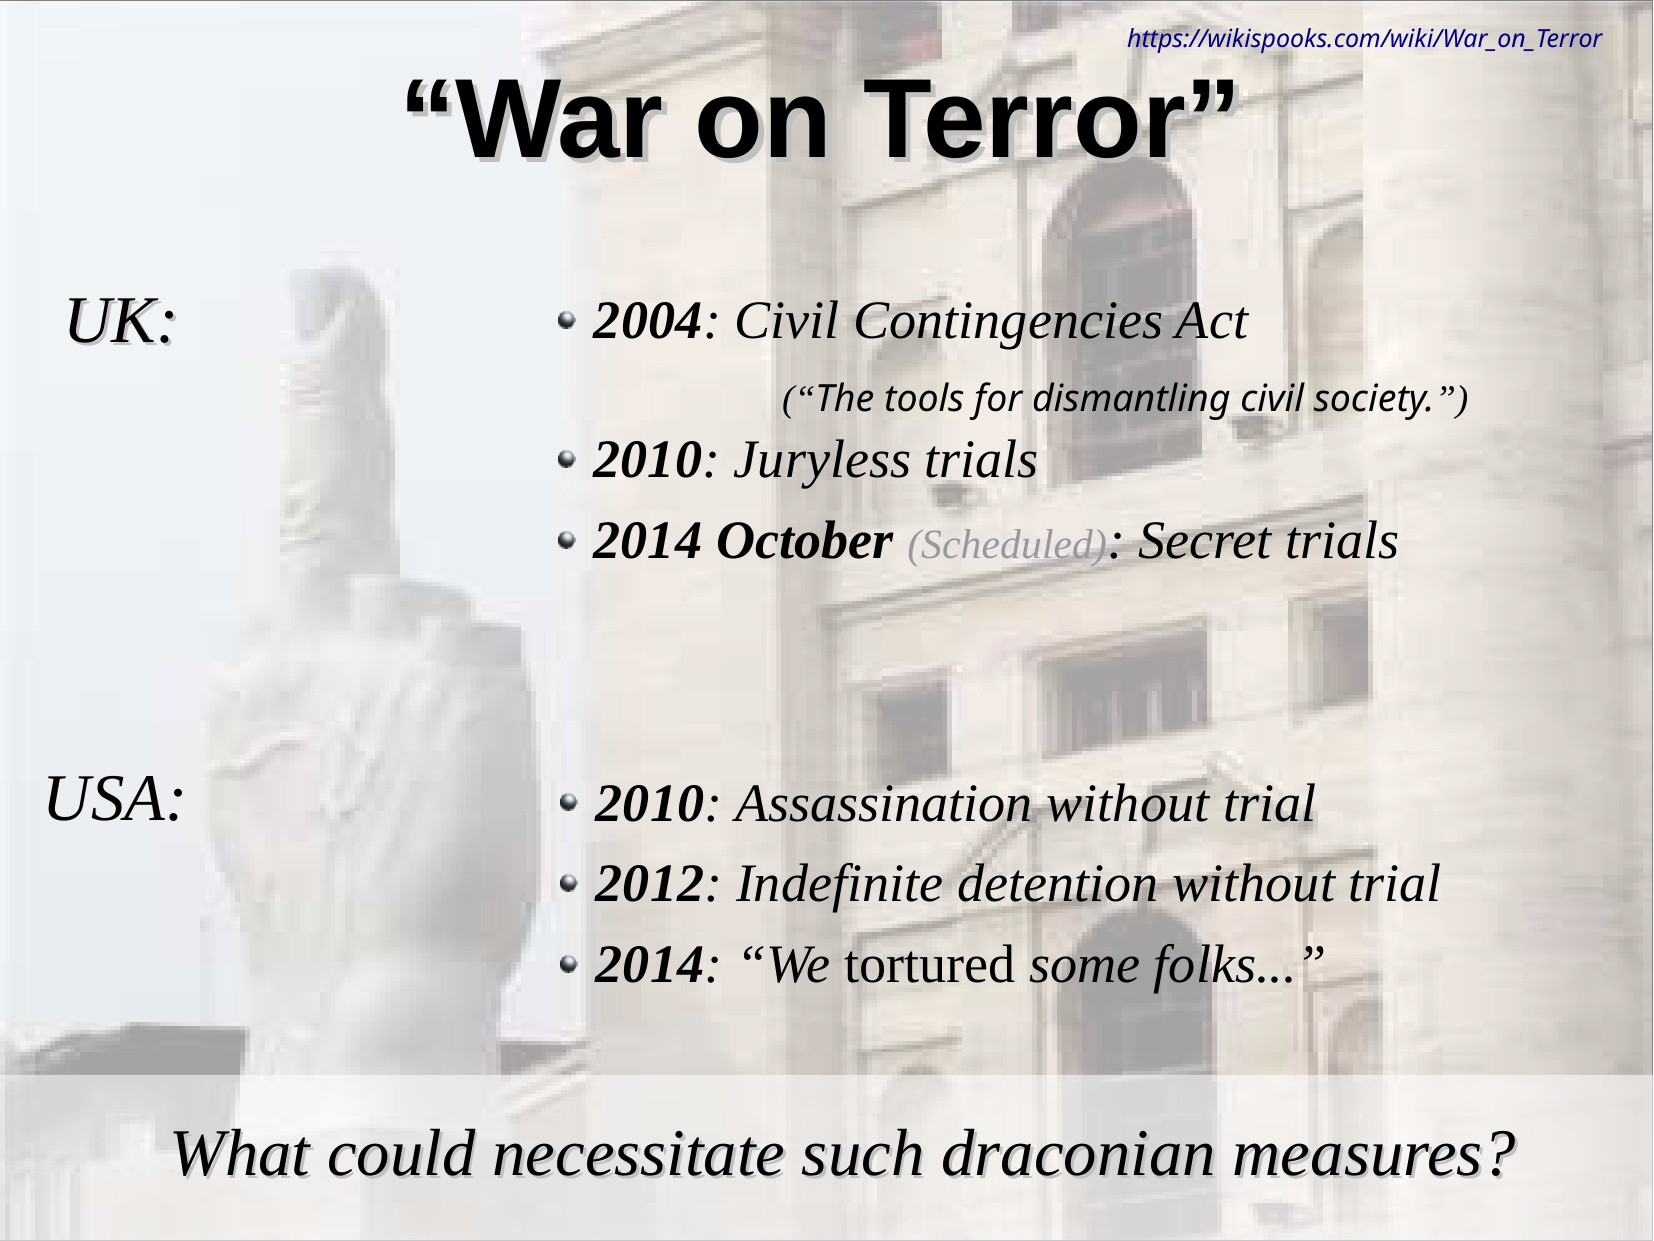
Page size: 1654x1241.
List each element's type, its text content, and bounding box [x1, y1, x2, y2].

text_box (“The tools for dismantling civil society.”) [609, 356, 1642, 438]
picture [558, 531, 576, 549]
text_box “War on Terror” [17, 55, 1625, 182]
text_box What could necessitate such draconian measures? [40, 1110, 1613, 1200]
text_box 2010: Assassination without trial 2012: Indefinite detention without trial 2014: “We tortured some folks...” [545, 736, 1653, 1034]
text_box 2010: Juryless trials 2014 October (Scheduled): Secret trials [543, 414, 1645, 504]
text_box UK: [0, 277, 213, 367]
text_box [0, 0, 1653, 1241]
text_box https://wikispooks.com/wiki/War_on_Terror [868, 20, 1604, 50]
text_box USA: [0, 755, 231, 845]
text_box 2004: Civil Contingencies Act [543, 284, 1355, 360]
